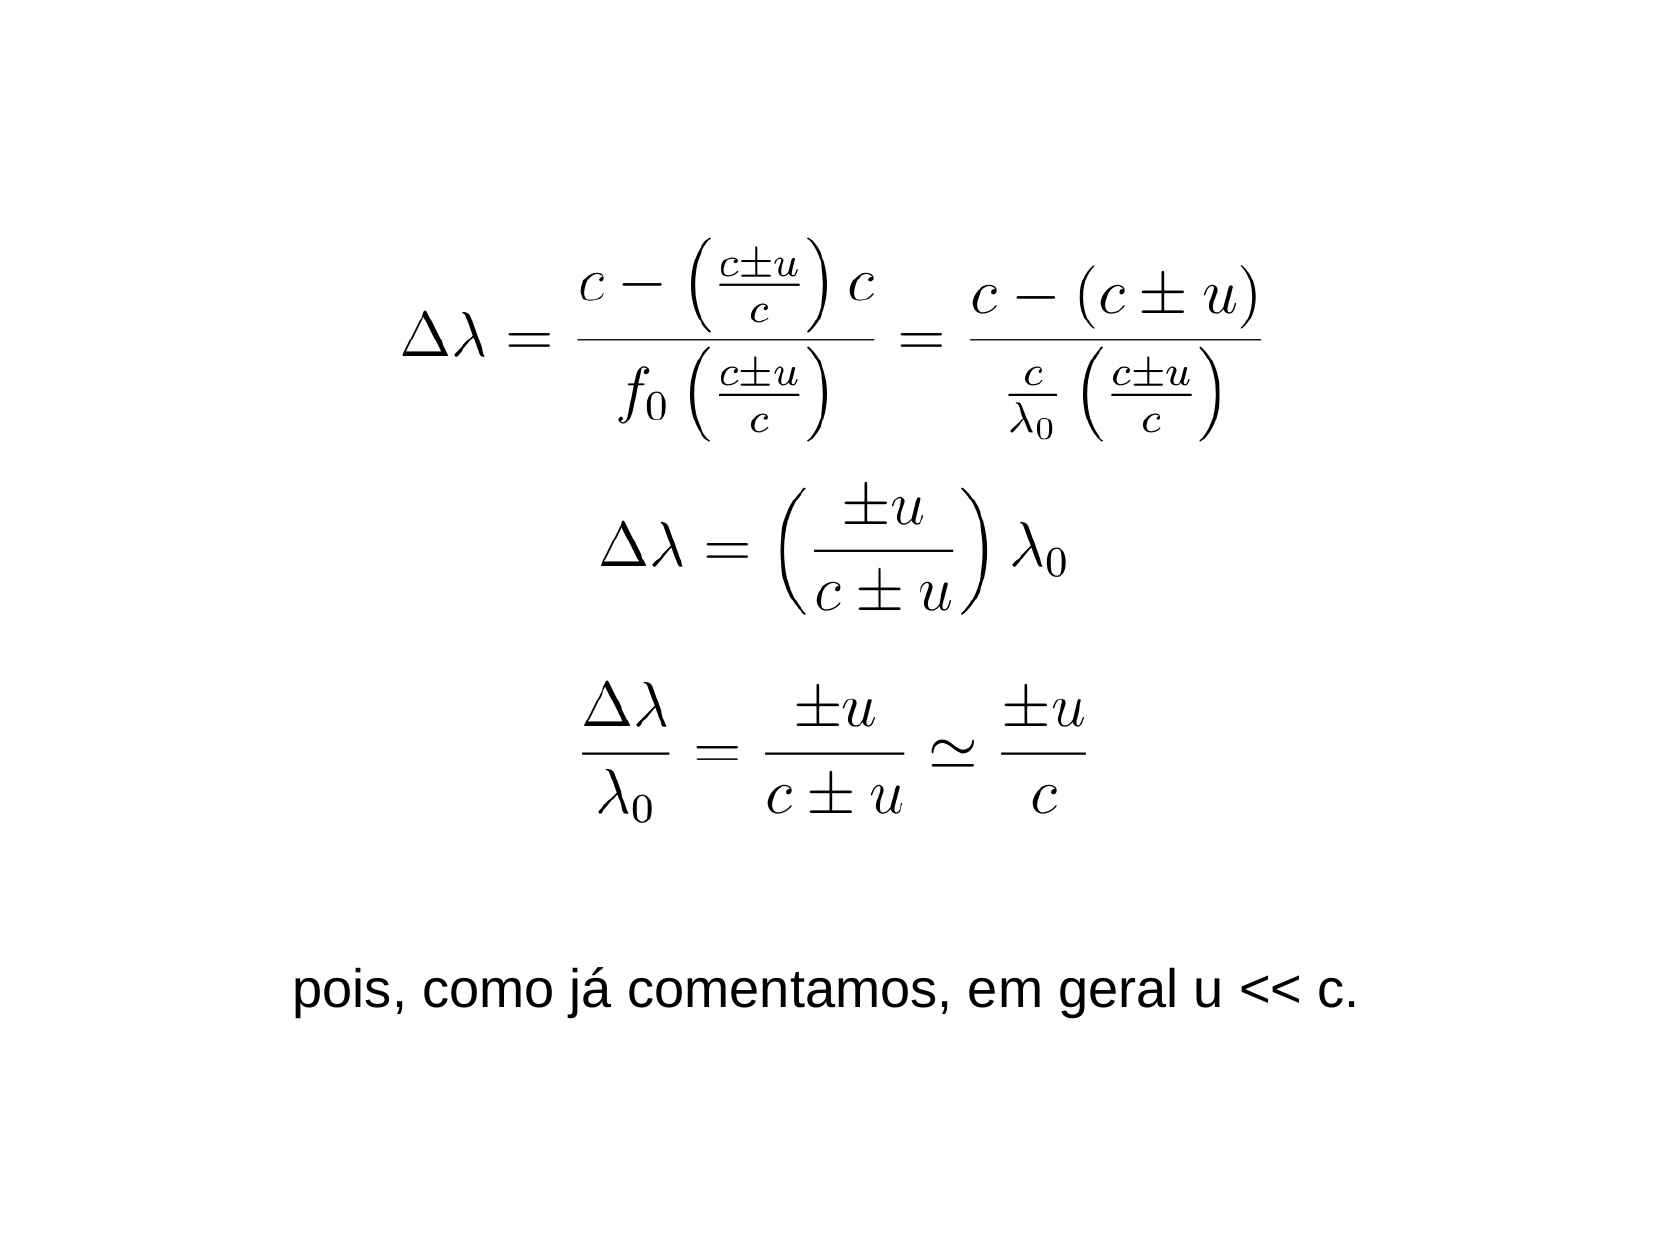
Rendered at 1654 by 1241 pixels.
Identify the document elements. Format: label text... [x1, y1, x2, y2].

picture [383, 200, 1299, 860]
subtitle pois, como já comentamos, em geral u << c. [82, 909, 1571, 1069]
